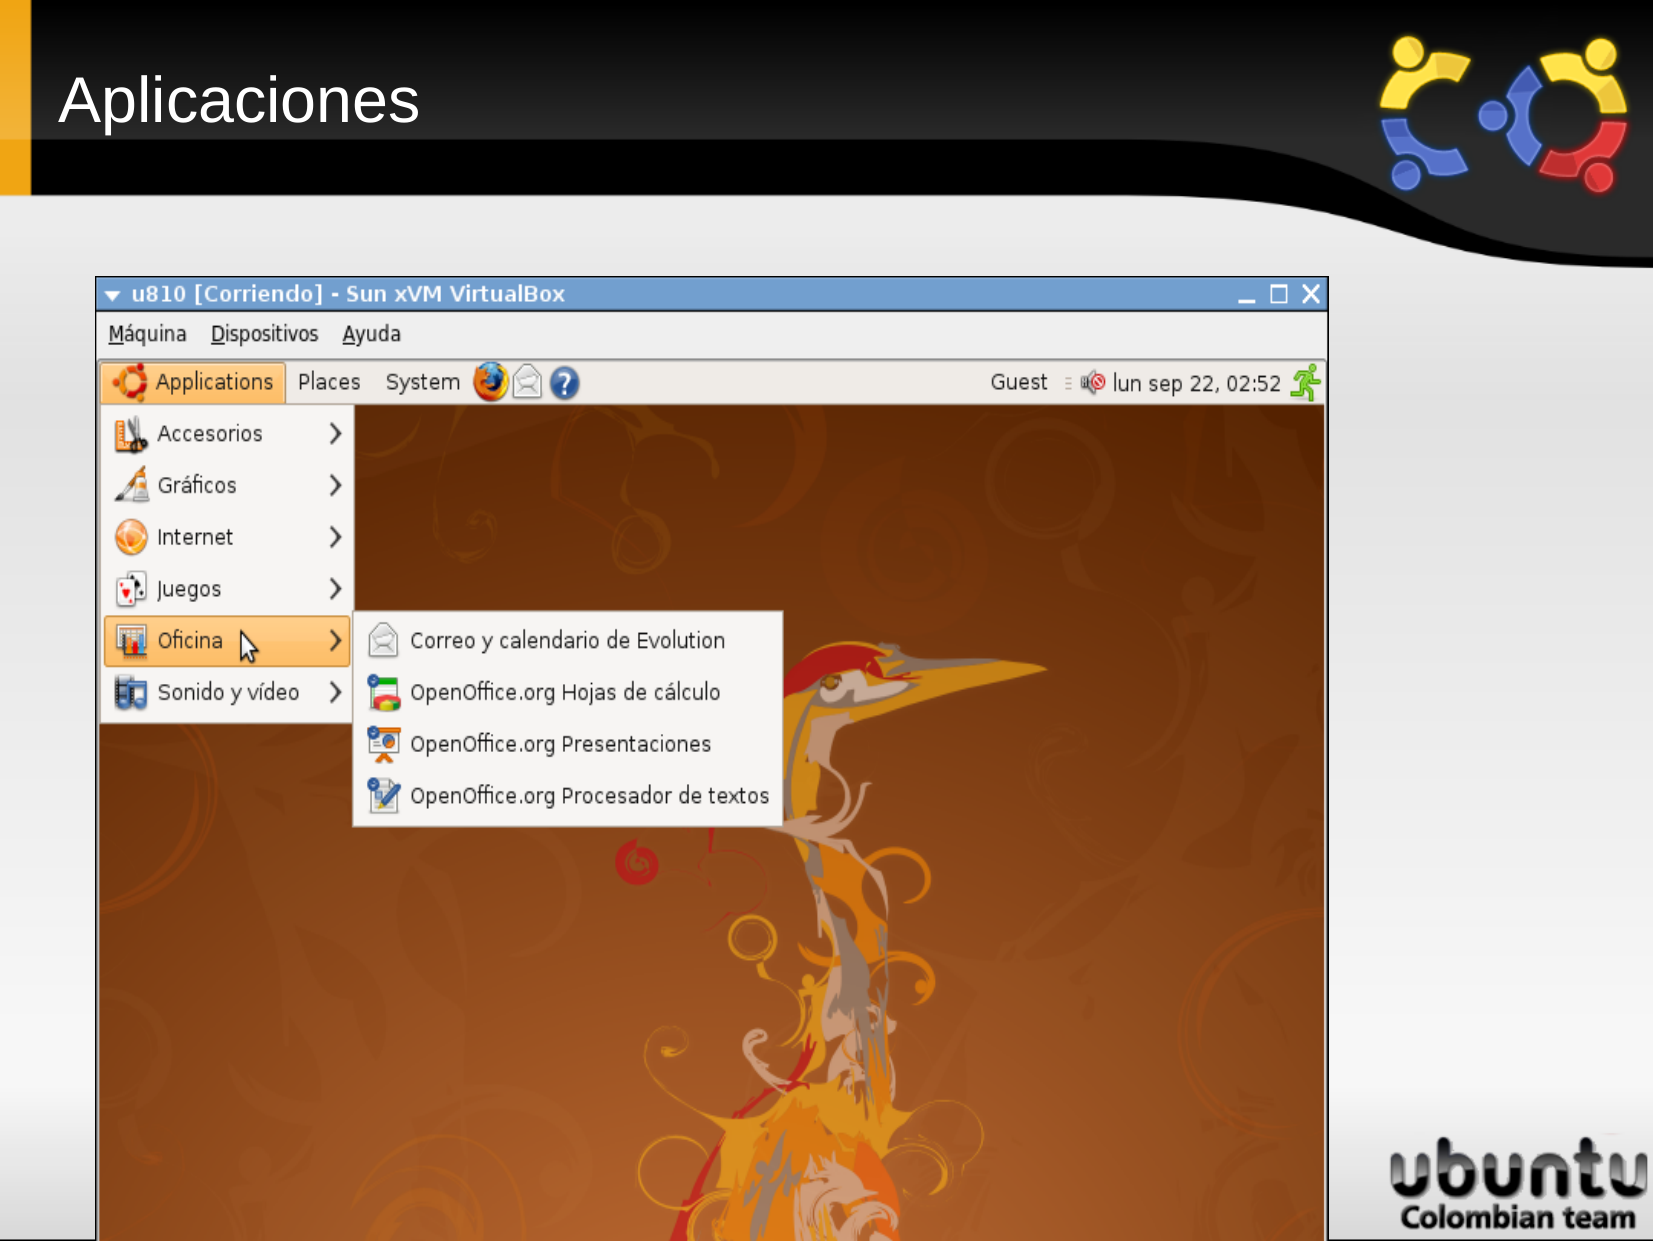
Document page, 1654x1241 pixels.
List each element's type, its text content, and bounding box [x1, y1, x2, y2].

picture [0, 0, 1653, 1241]
title Aplicaciones [59, 41, 1376, 160]
